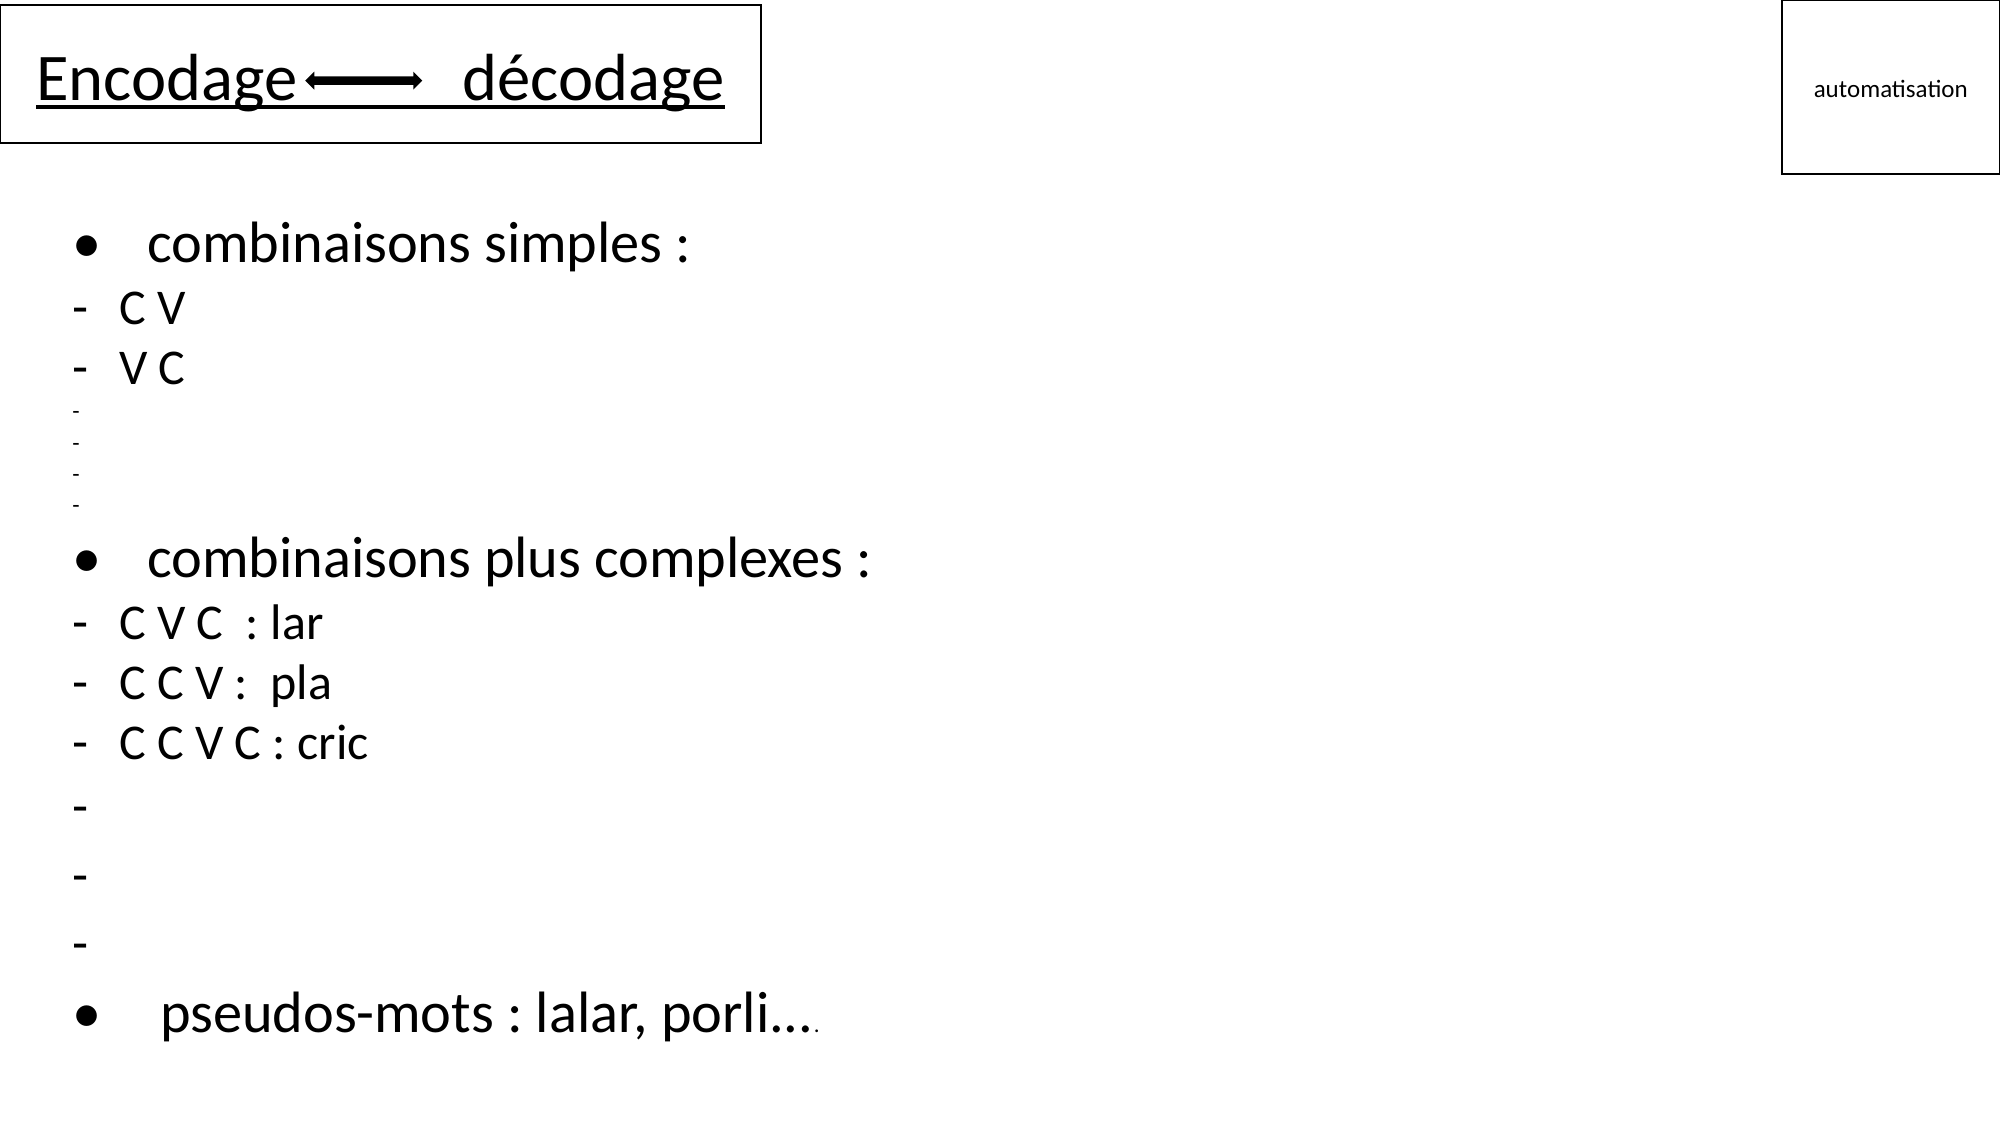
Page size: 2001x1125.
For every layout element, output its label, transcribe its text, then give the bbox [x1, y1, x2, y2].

text_box automatisation [1782, 0, 2000, 174]
text_box [306, 74, 421, 88]
text_box Encodage décodage [0, 5, 761, 143]
text_box • combinaisons simples : C V V C • combinaisons plus complexes : C V C : lar C C V : pla C C V C : cric • pseudos-mots : lalar, porli.... [57, 197, 1946, 1052]
